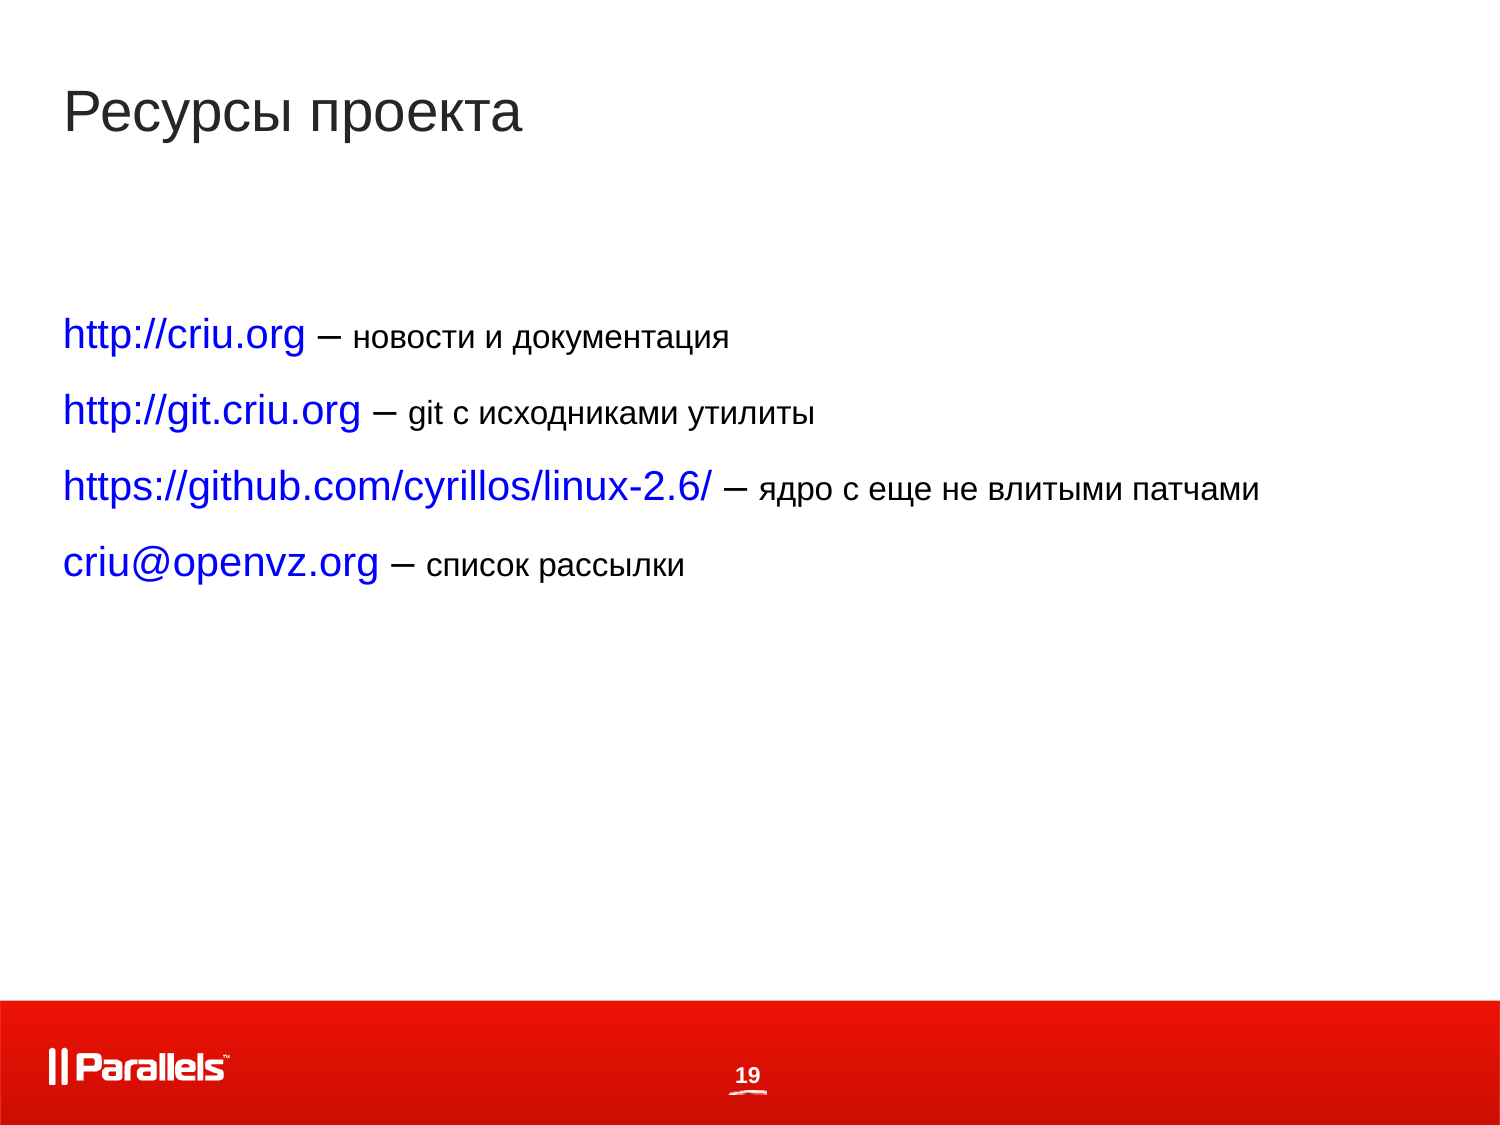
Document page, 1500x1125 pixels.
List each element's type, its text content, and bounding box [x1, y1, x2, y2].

picture [727, 1090, 767, 1095]
title Ресурсы проекта [48, 10, 1454, 214]
picture [49, 1046, 230, 1085]
list http://criu.org – новости и документация http://git.criu.org – git с исходниками утилиты https://github.com/cyrillos/linux-2.6/ – ядро с еще не влитыми патчами criu@openvz.org – список рассылки [47, 304, 1452, 872]
